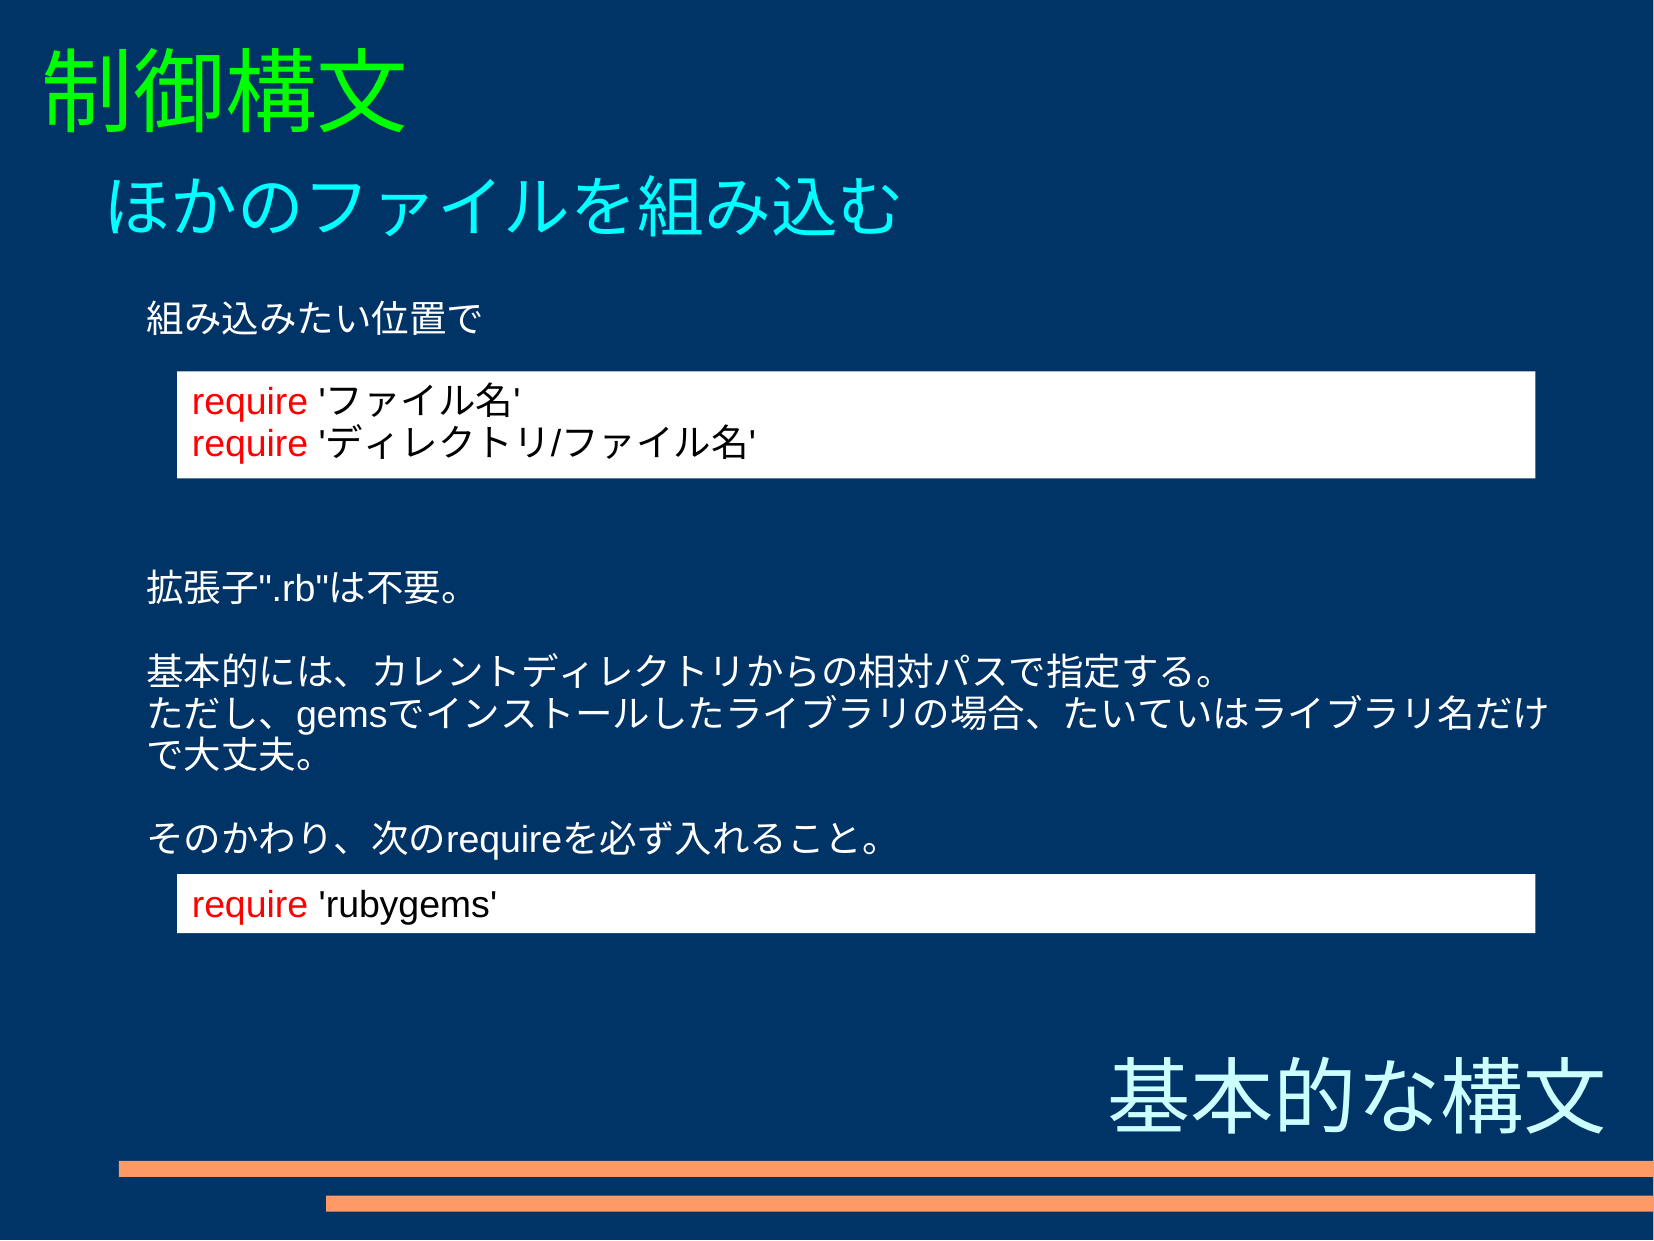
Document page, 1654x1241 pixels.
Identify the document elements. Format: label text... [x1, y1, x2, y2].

text_box require 'ファイル名' require 'ディレクトリ/ファイル名' [177, 371, 1536, 479]
text_box ほかのファイルを組み込む [88, 159, 1064, 250]
text_box 基本的な構文 [1092, 1039, 1647, 1138]
text_box 拡張子".rb"は不要。 基本的には、カレントディレクトリからの相対パスで指定する。 ただし、gemsでインストールしたライブラリの場合、たいていはライブラリ名だけで大丈夫。 そのかわり、次のrequireを必ず入れること。 [131, 558, 1565, 827]
text_box 制御構文 [27, 29, 444, 137]
text_box require 'rubygems' [177, 874, 1536, 934]
text_box 組み込みたい位置で [132, 289, 502, 342]
